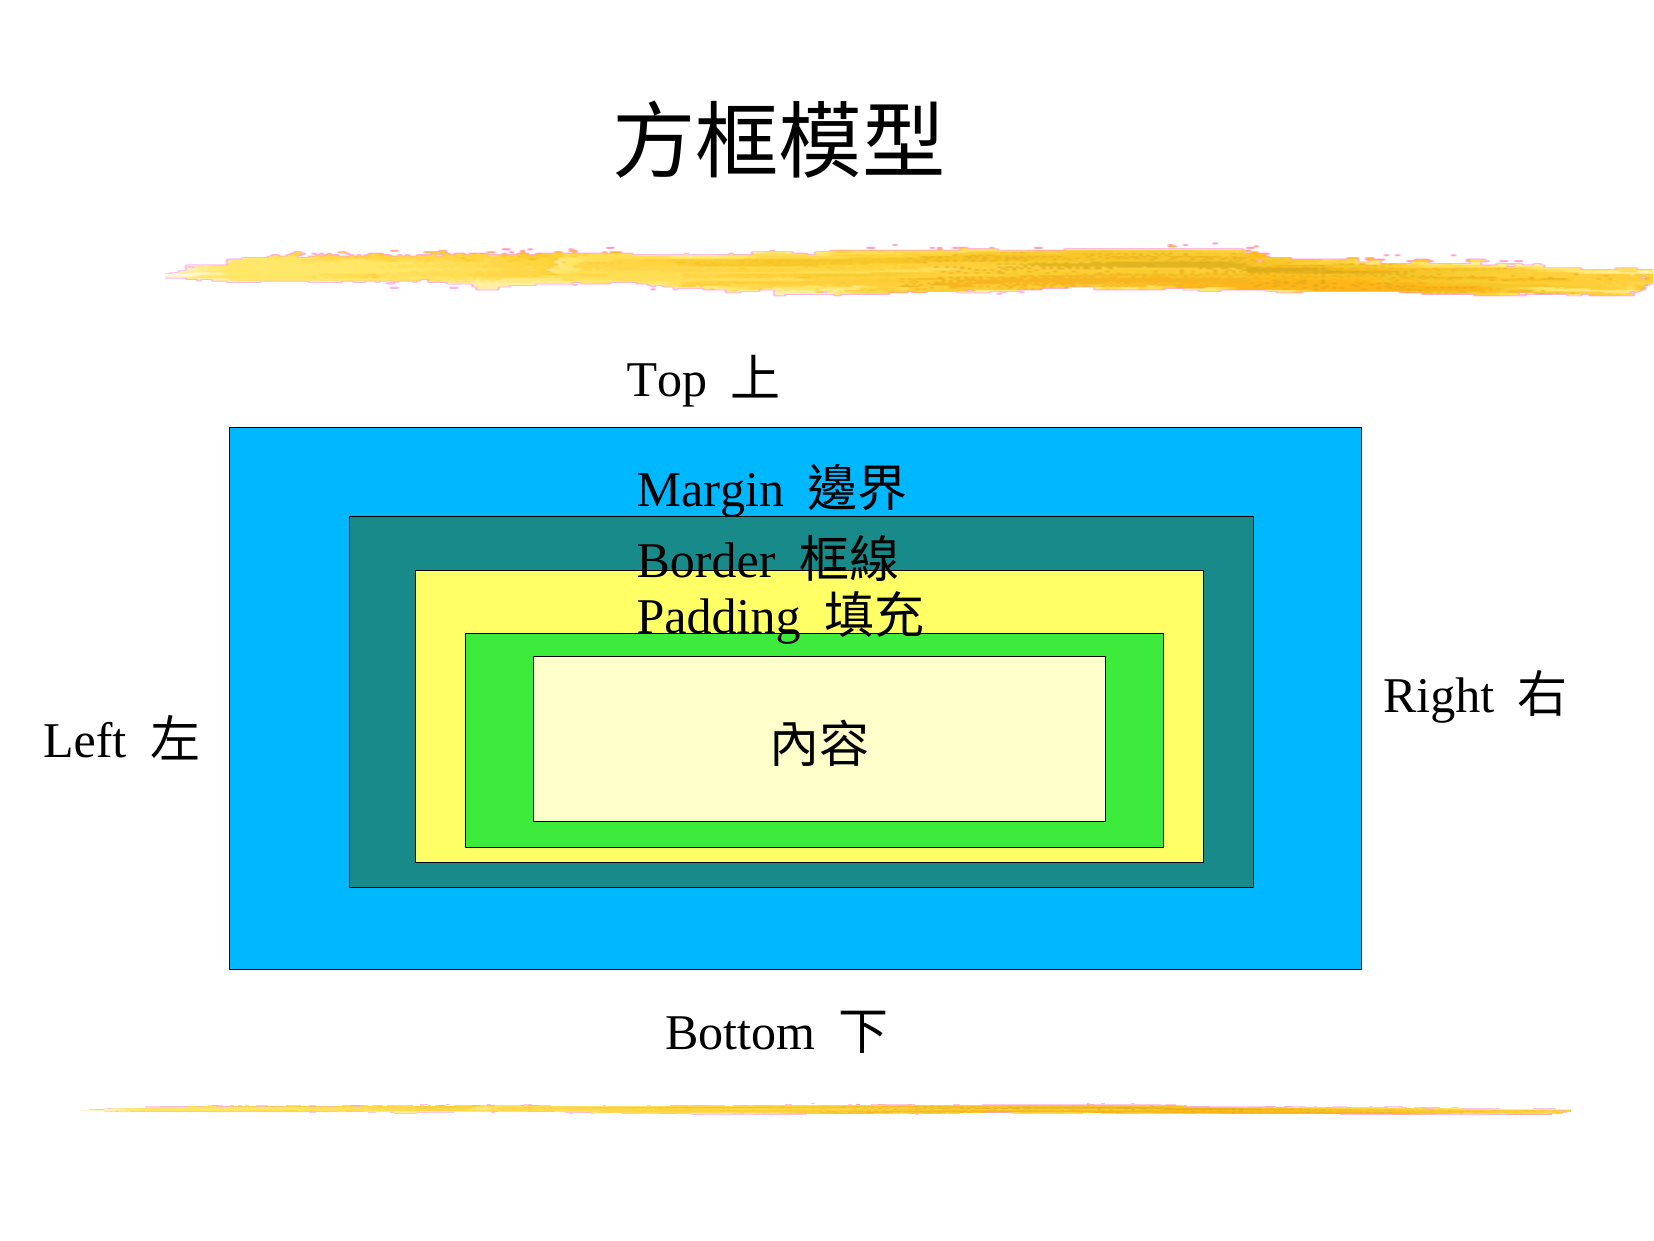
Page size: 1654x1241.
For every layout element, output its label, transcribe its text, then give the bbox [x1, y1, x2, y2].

text_box Bottom 下 [664, 987, 889, 1043]
text_box Left 左 [43, 694, 201, 751]
title 方框模型 [76, 28, 1482, 235]
text_box [229, 427, 1362, 970]
text_box Margin 邊界 [636, 443, 907, 500]
text_box Top 上 [626, 334, 778, 390]
text_box 內容 [533, 656, 1106, 822]
text_box Right 右 [1383, 650, 1569, 706]
text_box Border 框線 [636, 515, 900, 571]
picture [82, 1102, 1571, 1117]
picture [165, 237, 1654, 308]
text_box Padding 填充 [636, 571, 925, 627]
